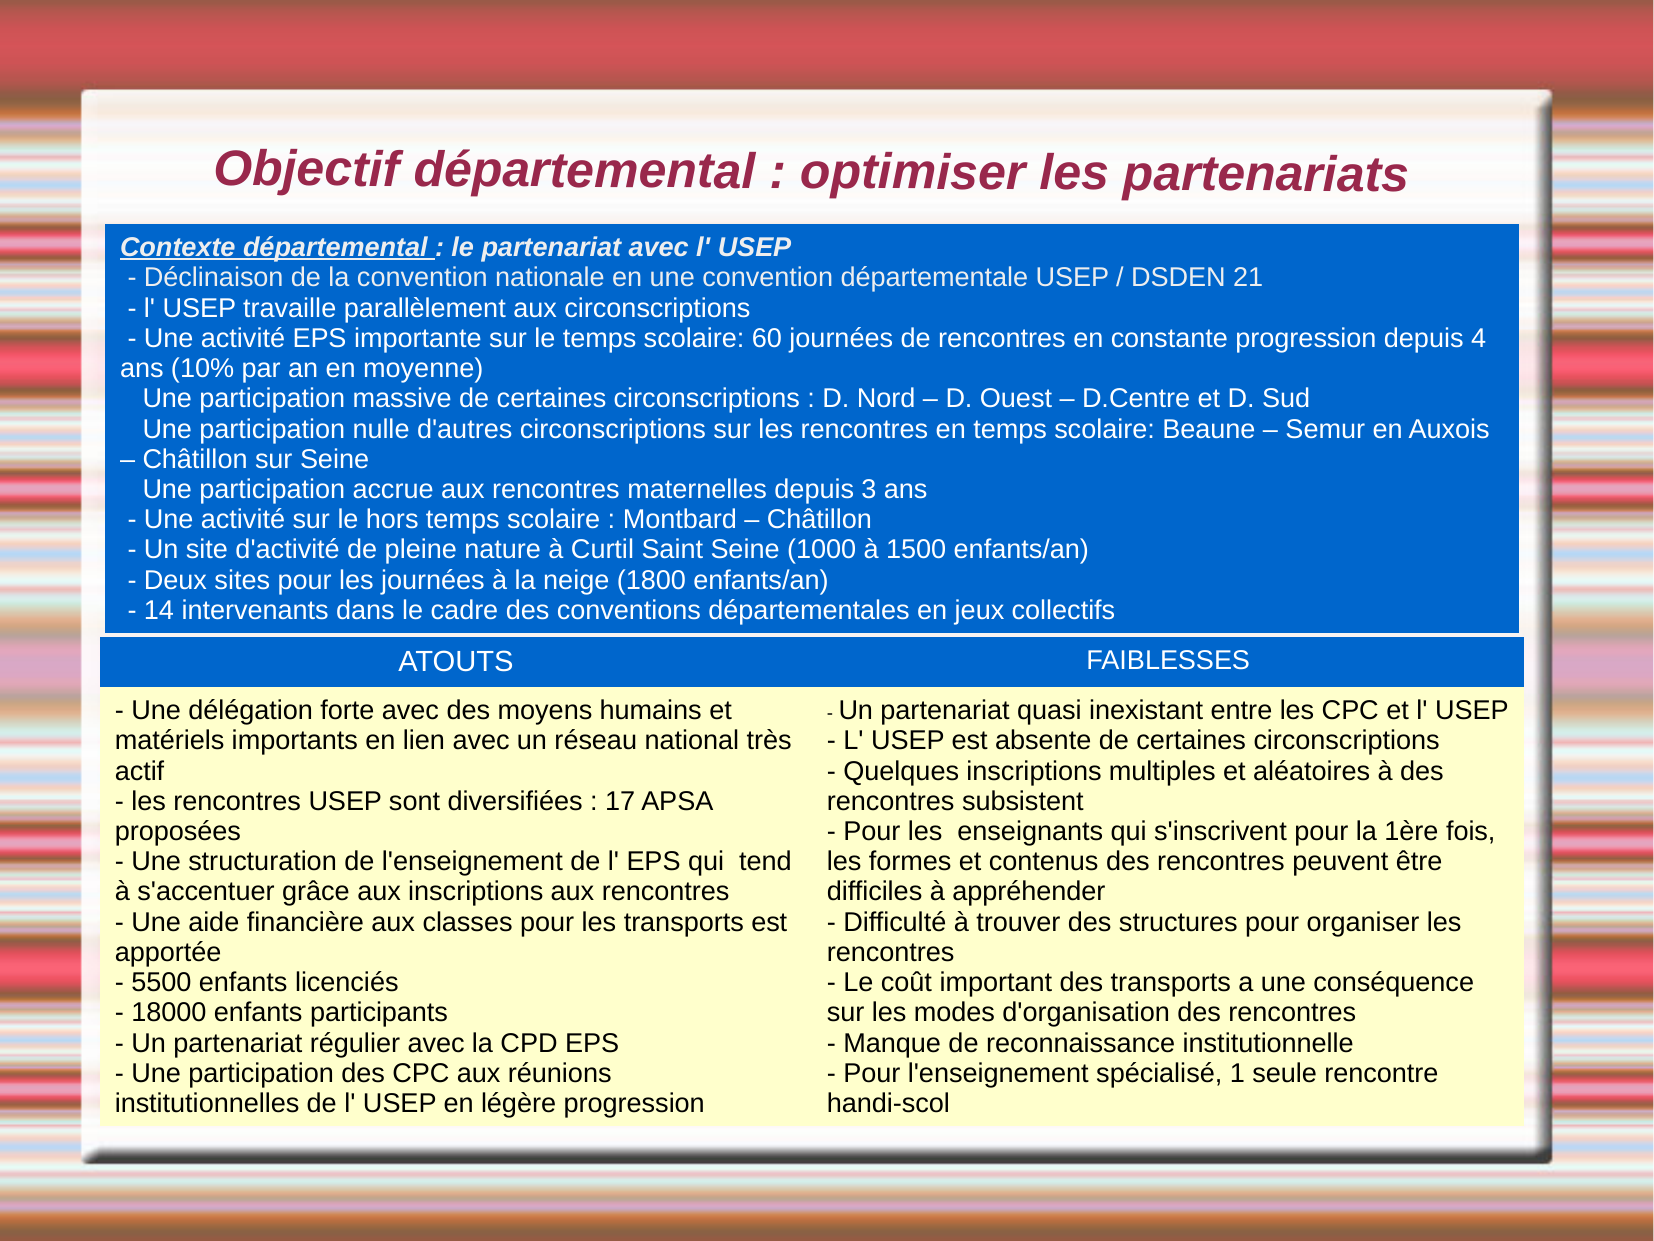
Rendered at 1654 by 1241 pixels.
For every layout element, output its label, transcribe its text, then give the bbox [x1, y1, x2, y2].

list [152, 344, 1534, 1127]
picture [0, 0, 1654, 1241]
table_cell - Une délégation forte avec des moyens humains et matériels importants en lien avec un réseau national très actif - les rencontres USEP sont diversifiées : 17 APSA proposées - Une structuration de l'enseignement de l' EPS qui tend à s'accentuer grâce aux inscriptions aux rencontres - Une aide financière aux classes pour les transports est apportée - 5500 enfants licenciés - 18000 enfants participants - Un partenariat régulier avec la CPD EPS - Une participation des CPC aux réunions institutionnelles de l' USEP en légère progression [100, 687, 812, 1126]
table_header FAIBLESSES [812, 637, 1524, 687]
table_header ATOUTS [100, 637, 812, 687]
table_header Contexte départemental : le partenariat avec l' USEP - Déclinaison de la convention nationale en une convention départementale USEP / DSDEN 21 - l' USEP travaille parallèlement aux circonscriptions - Une activité EPS importante sur le temps scolaire: 60 journées de rencontres en constante progression depuis 4 ans (10% par an en moyenne) Une participation massive de certaines circonscriptions : D. Nord – D. Ouest – D.Centre et D. Sud Une participation nulle d'autres circonscriptions sur les rencontres en temps scolaire: Beaune – Semur en Auxois – Châtillon sur Seine Une participation accrue aux rencontres maternelles depuis 3 ans - Une activité sur le hors temps scolaire : Montbard – Châtillon - Un site d'activité de pleine nature à Curtil Saint Seine (1000 à 1500 enfants/an) - Deux sites pour les journées à la neige (1800 enfants/an) - 14 intervenants dans le cadre des conventions départementales en jeux collectifs [105, 224, 1519, 633]
title Objectif départemental : optimiser les partenariats [87, 110, 1535, 327]
table_cell - Un partenariat quasi inexistant entre les CPC et l' USEP - L' USEP est absente de certaines circonscriptions - Quelques inscriptions multiples et aléatoires à des rencontres subsistent - Pour les enseignants qui s'inscrivent pour la 1ère fois, les formes et contenus des rencontres peuvent être difficiles à appréhender - Difficulté à trouver des structures pour organiser les rencontres - Le coût important des transports a une conséquence sur les modes d'organisation des rencontres - Manque de reconnaissance institutionnelle - Pour l'enseignement spécialisé, 1 seule rencontre handi-scol [812, 687, 1524, 1126]
